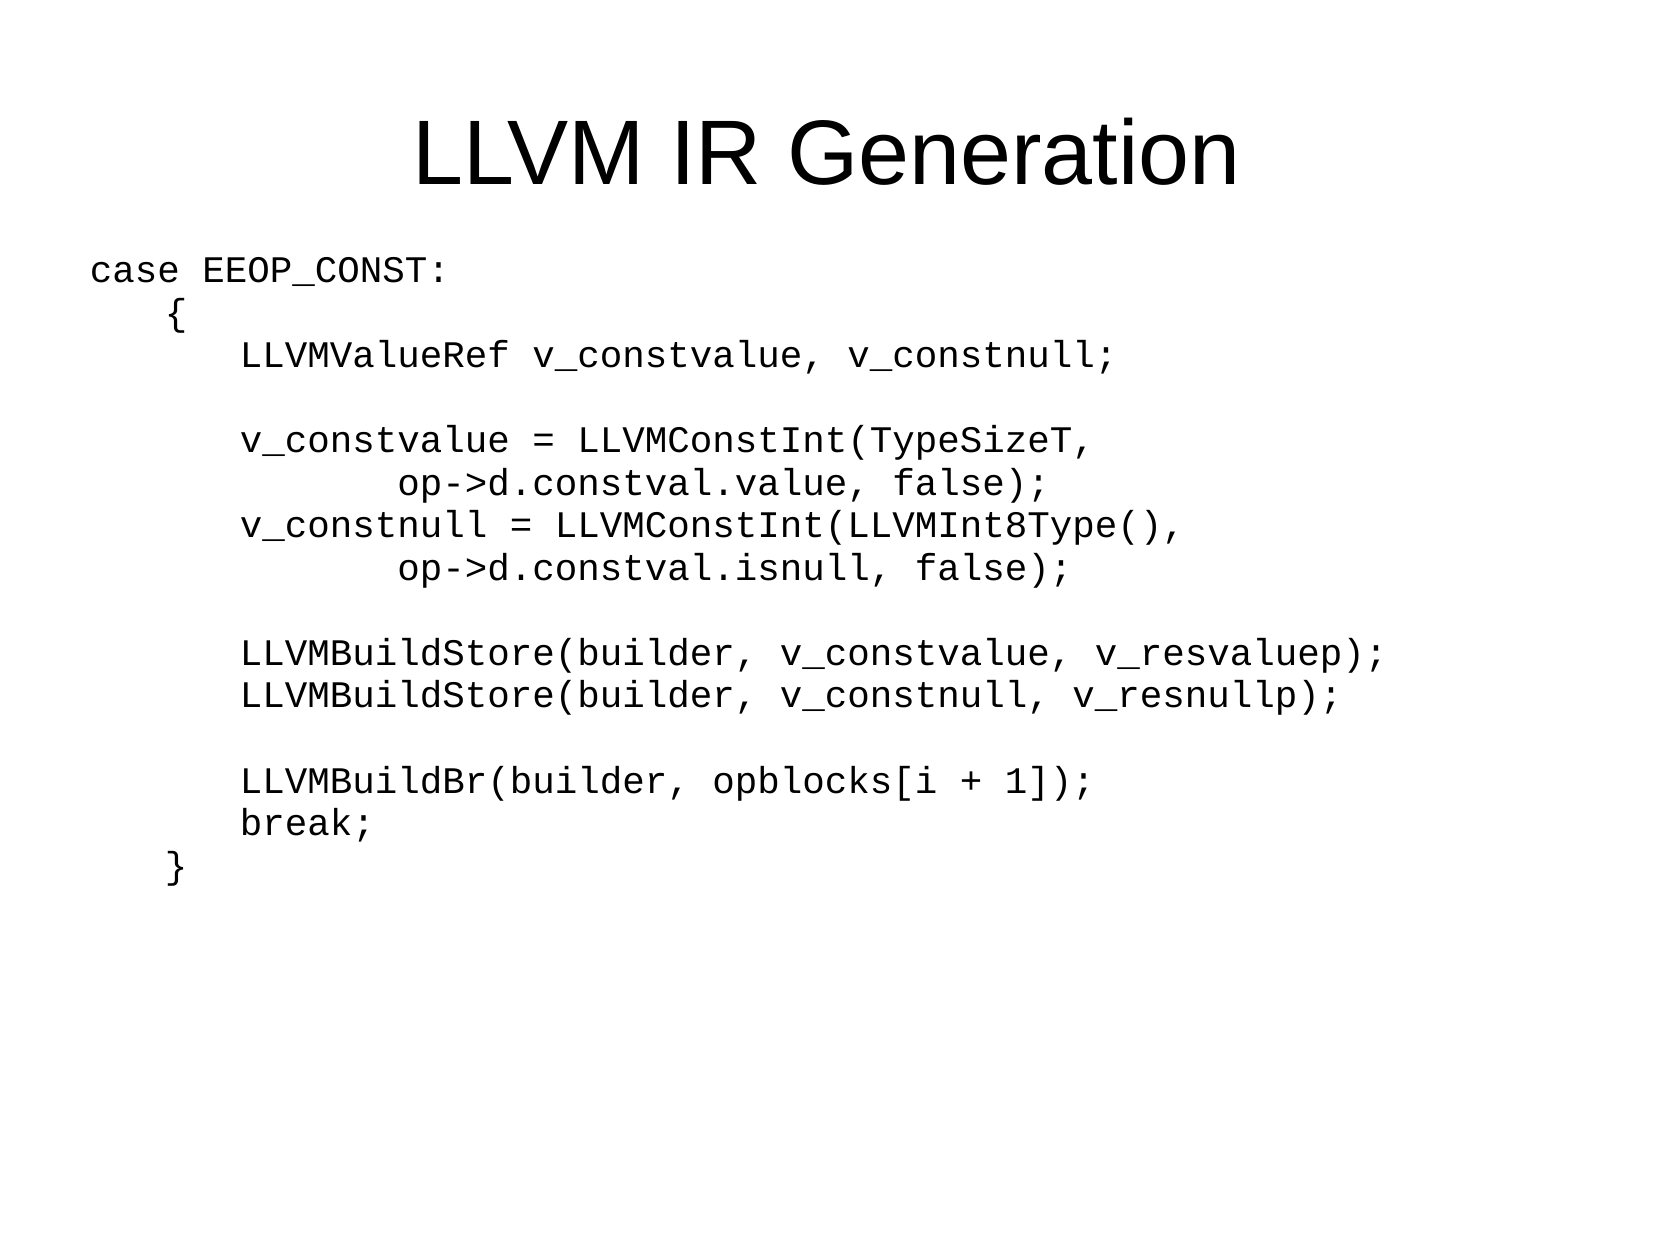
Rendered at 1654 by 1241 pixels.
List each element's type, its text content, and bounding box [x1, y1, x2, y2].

text_box case EEOP_CONST: { LLVMValueRef v_constvalue, v_constnull; v_constvalue = LLVMConstInt(TypeSizeT, op->d.constval.value, false); v_constnull = LLVMConstInt(LLVMInt8Type(), op->d.constval.isnull, false); LLVMBuildStore(builder, v_constvalue, v_resvaluep); LLVMBuildStore(builder, v_constnull, v_resnullp); LLVMBuildBr(builder, opblocks[i + 1]); break; } [0, 244, 1654, 940]
title LLVM IR Generation [82, 49, 1571, 257]
